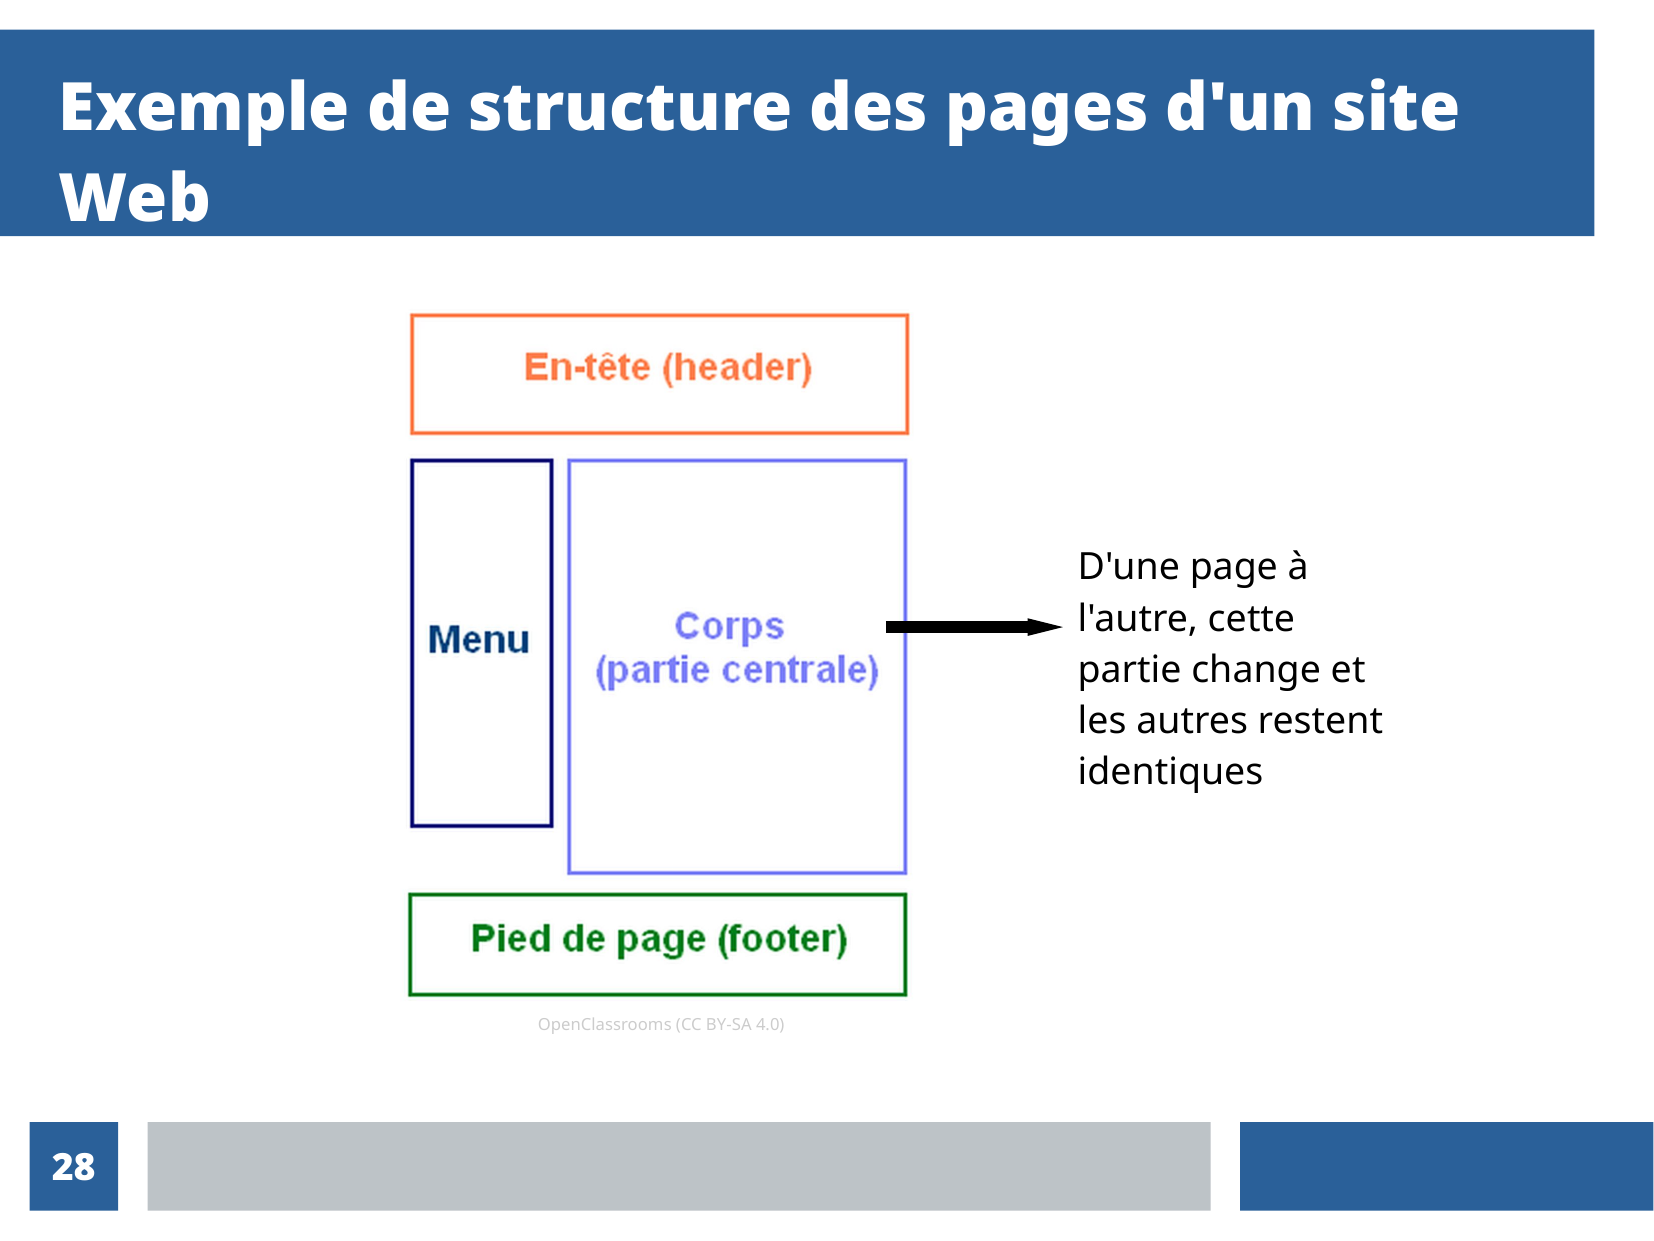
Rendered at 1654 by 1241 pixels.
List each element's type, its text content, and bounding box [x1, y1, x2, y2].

picture [328, 296, 1016, 1017]
title Exemple de structure des pages d'un site Web [59, 59, 1595, 207]
text_box D'une page à l'autre, cette partie change et les autres restent identiques [1062, 532, 1406, 809]
text_box OpenClassrooms (CC BY-SA 4.0) [413, 1005, 910, 1040]
